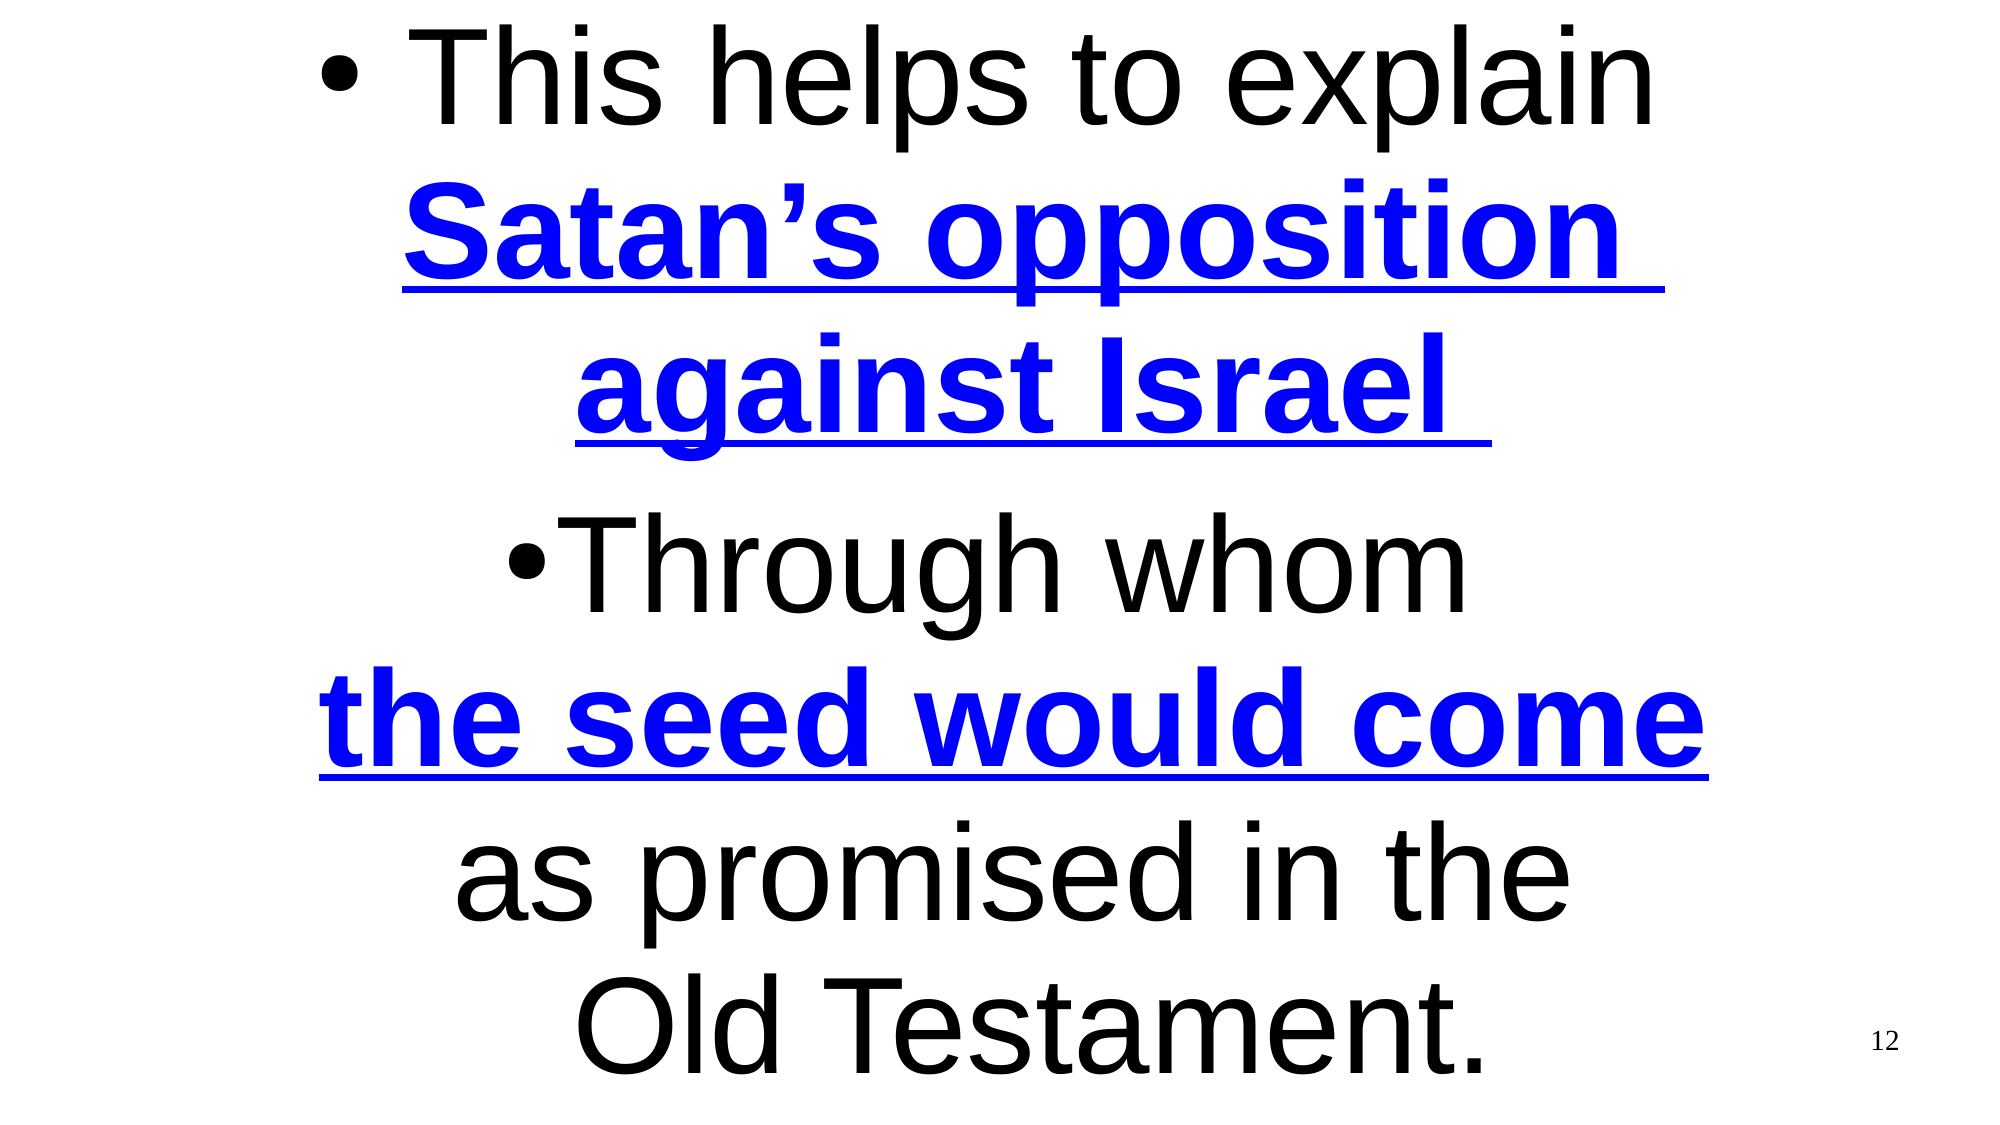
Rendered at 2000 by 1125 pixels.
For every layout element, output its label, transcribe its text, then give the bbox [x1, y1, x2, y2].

list This helps to explain Satan’s opposition against Israel Through whom the seed would come as promised in the Old Testament. [0, 0, 1996, 1123]
